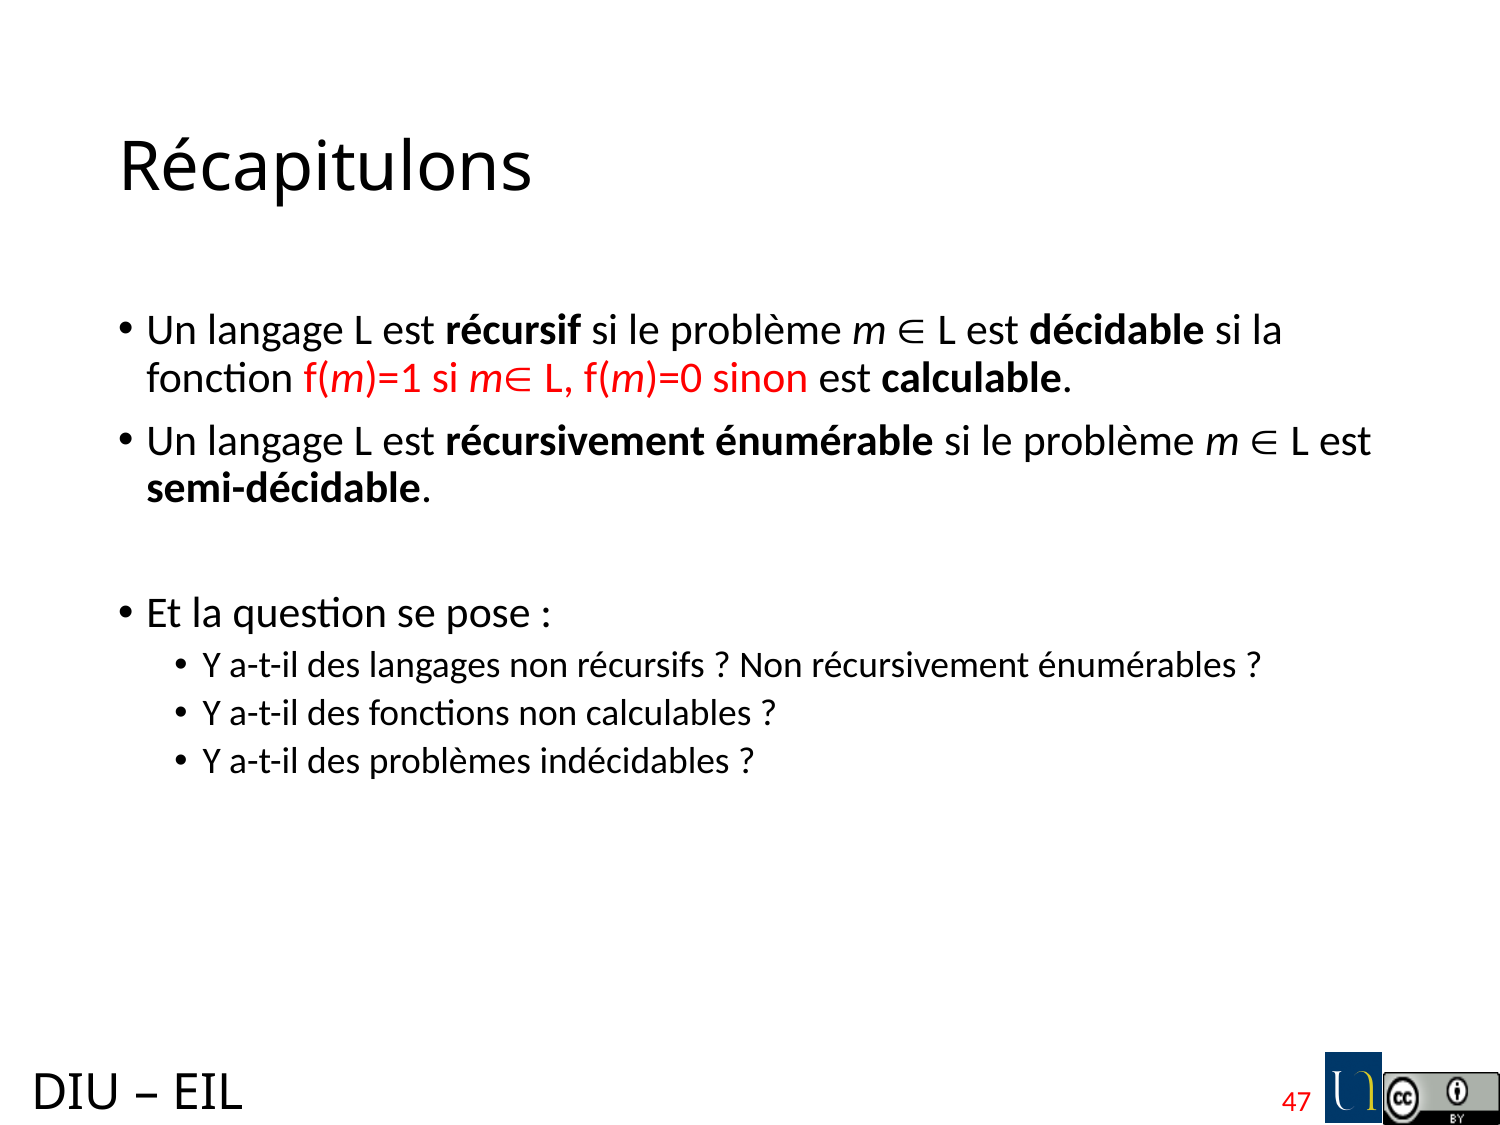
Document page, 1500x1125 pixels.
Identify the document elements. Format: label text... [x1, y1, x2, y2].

slide_number <numéro> [1240, 1070, 1327, 1125]
title Récapitulons [103, 59, 1397, 278]
list Un langage L est récursif si le problème m  L est décidable si la fonction f(m)=1 si m L, f(m)=0 sinon est calculable. Un langage L est récursivement énumérable si le problème m  L est semi-décidable. Et la question se pose : Y a-t-il des langages non récursifs ? Non récursivement énumérables ? Y a-t-il des fonctions non calculables ? Y a-t-il des problèmes indécidables ? [103, 299, 1397, 1014]
picture [1383, 1072, 1500, 1125]
picture [1325, 1052, 1382, 1123]
